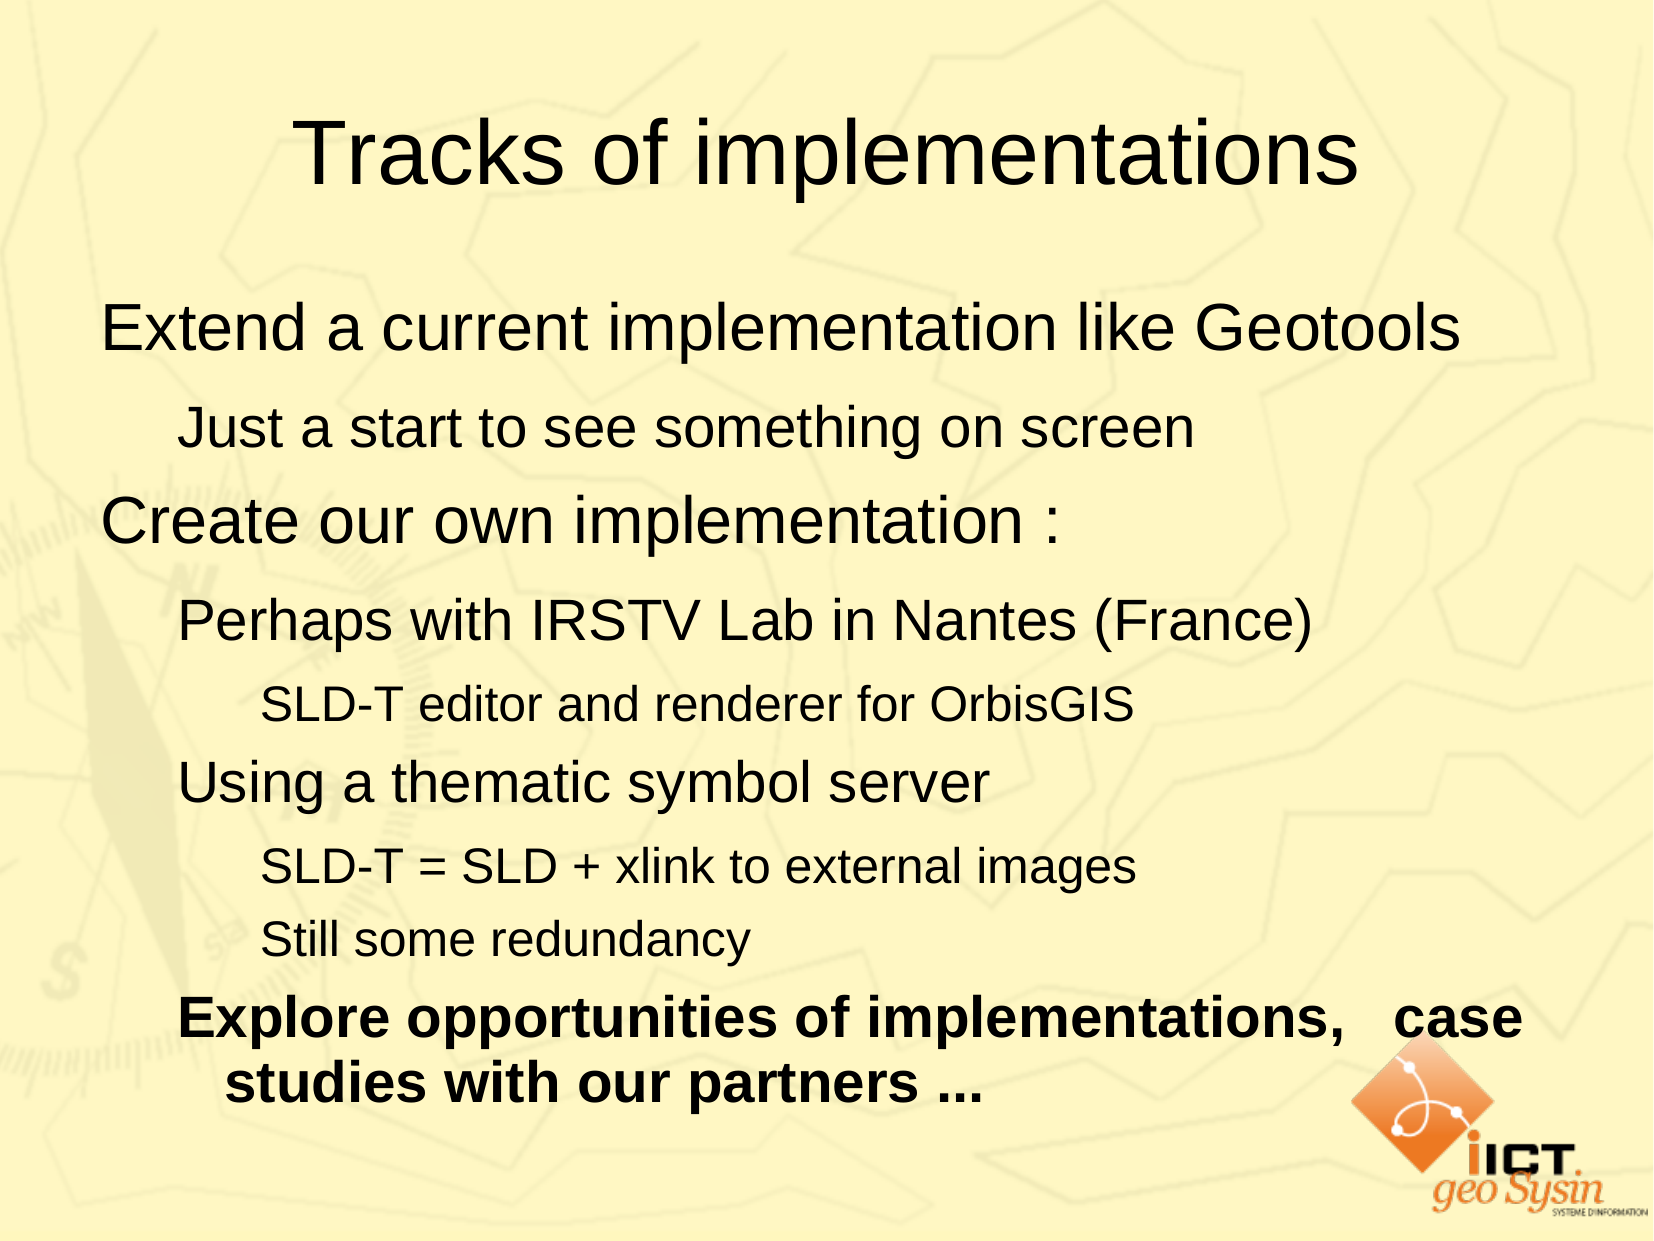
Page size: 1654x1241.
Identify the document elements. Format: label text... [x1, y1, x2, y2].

list Extend a current implementation like Geotools Just a start to see something on screen Create our own implementation : Perhaps with IRSTV Lab in Nantes (France) SLD-T editor and renderer for OrbisGIS Using a thematic symbol server SLD-T = SLD + xlink to external images Still some redundancy Explore opportunities of implementations, case studies with our partners ... [82, 290, 1571, 1116]
title Tracks of implementations [82, 56, 1571, 250]
picture [0, 0, 1654, 1241]
